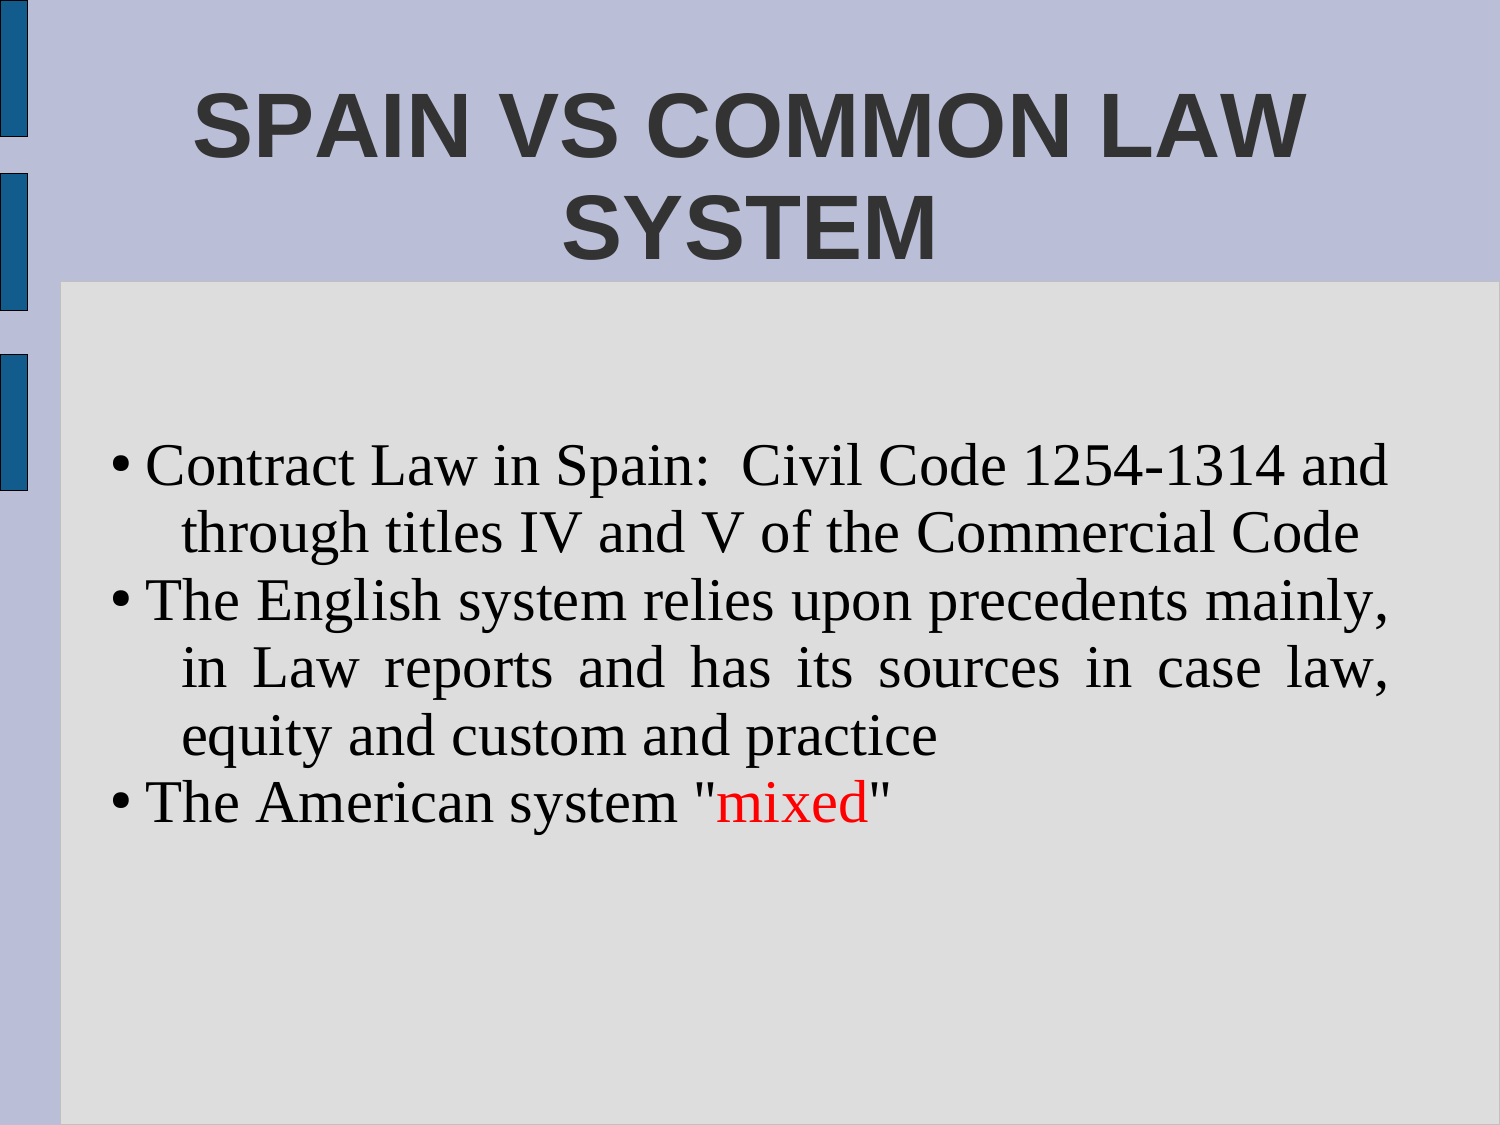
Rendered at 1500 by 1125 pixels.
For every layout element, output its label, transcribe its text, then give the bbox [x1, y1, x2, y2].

subtitle Contract Law in Spain: Civil Code 1254-1314 and through titles IV and V of the Commercial Code The English system relies upon precedents mainly, in Law reports and has its sources in case law, equity and custom and practice The American system ''mixed'' [110, 312, 1392, 1022]
title SPAIN VS COMMON LAW SYSTEM [110, 73, 1392, 280]
